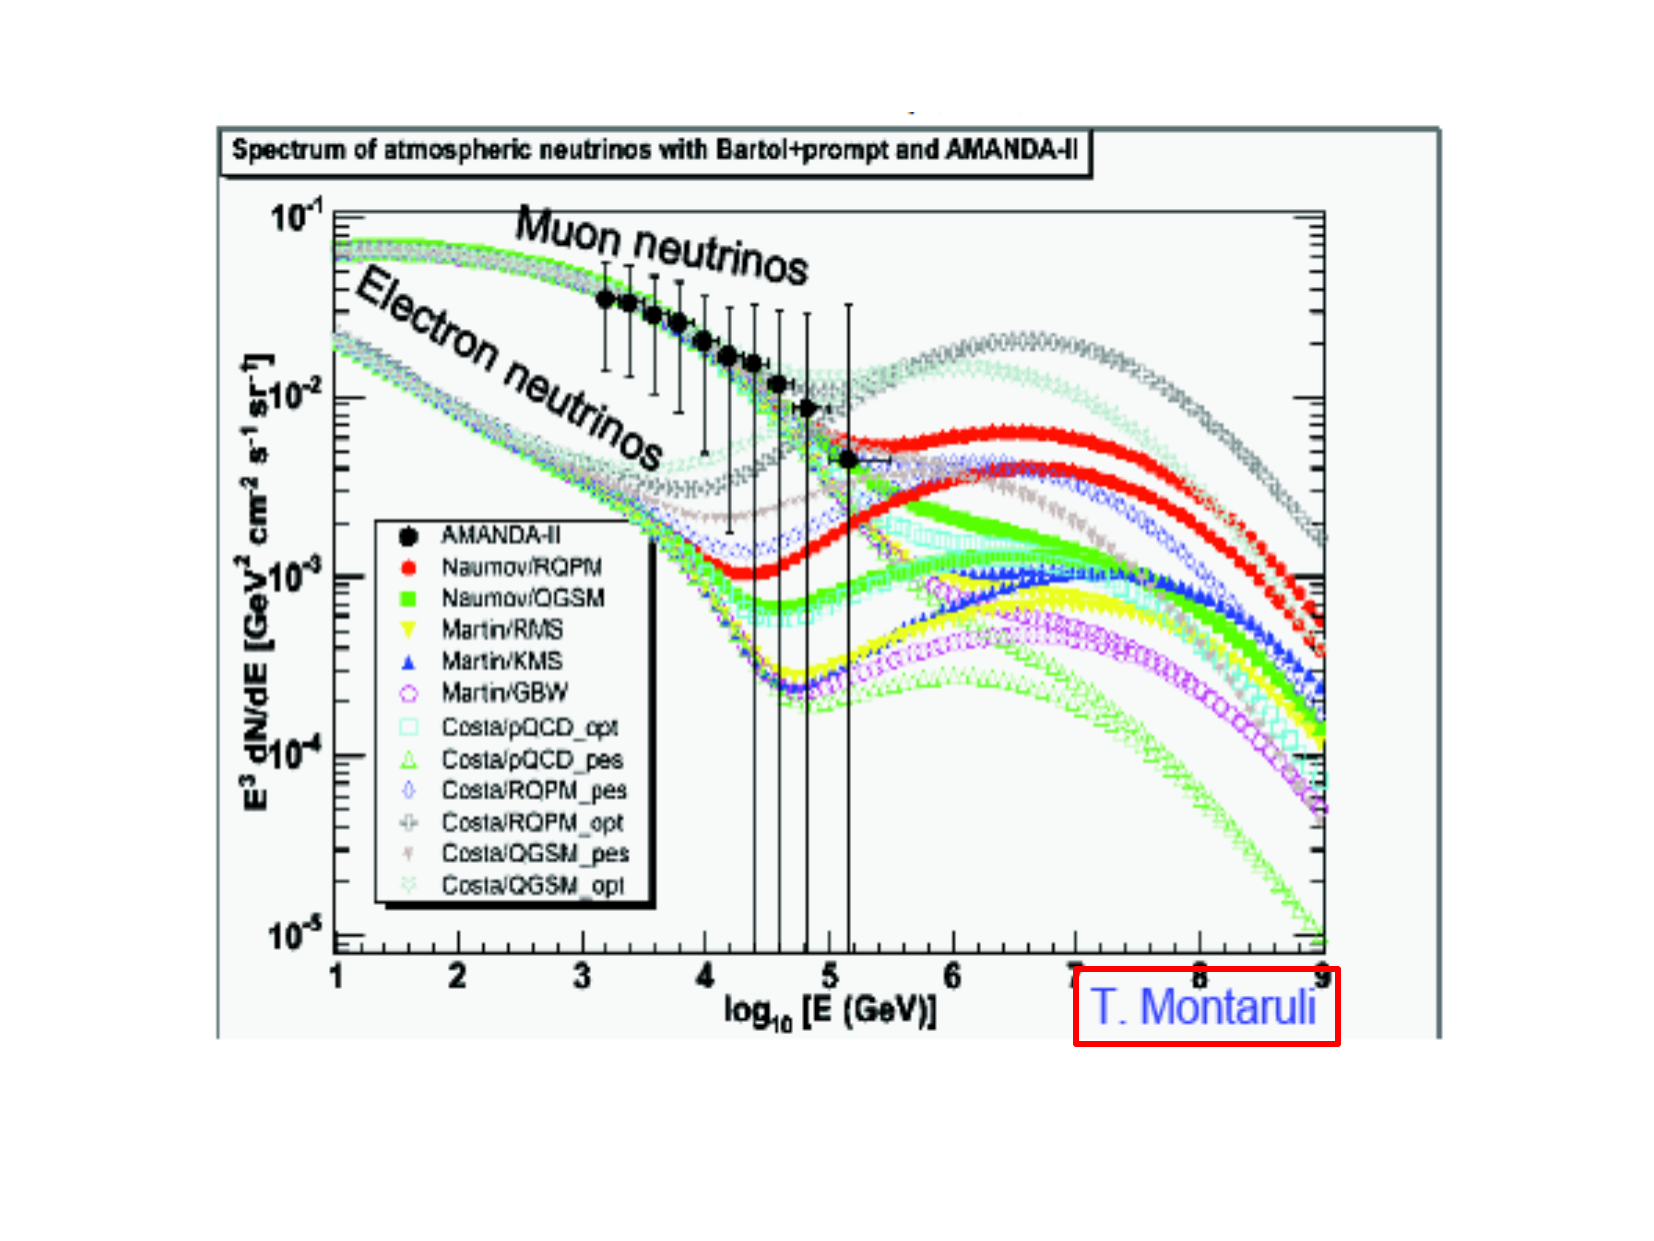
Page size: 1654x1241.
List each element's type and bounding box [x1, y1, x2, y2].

picture [187, 112, 1501, 1088]
